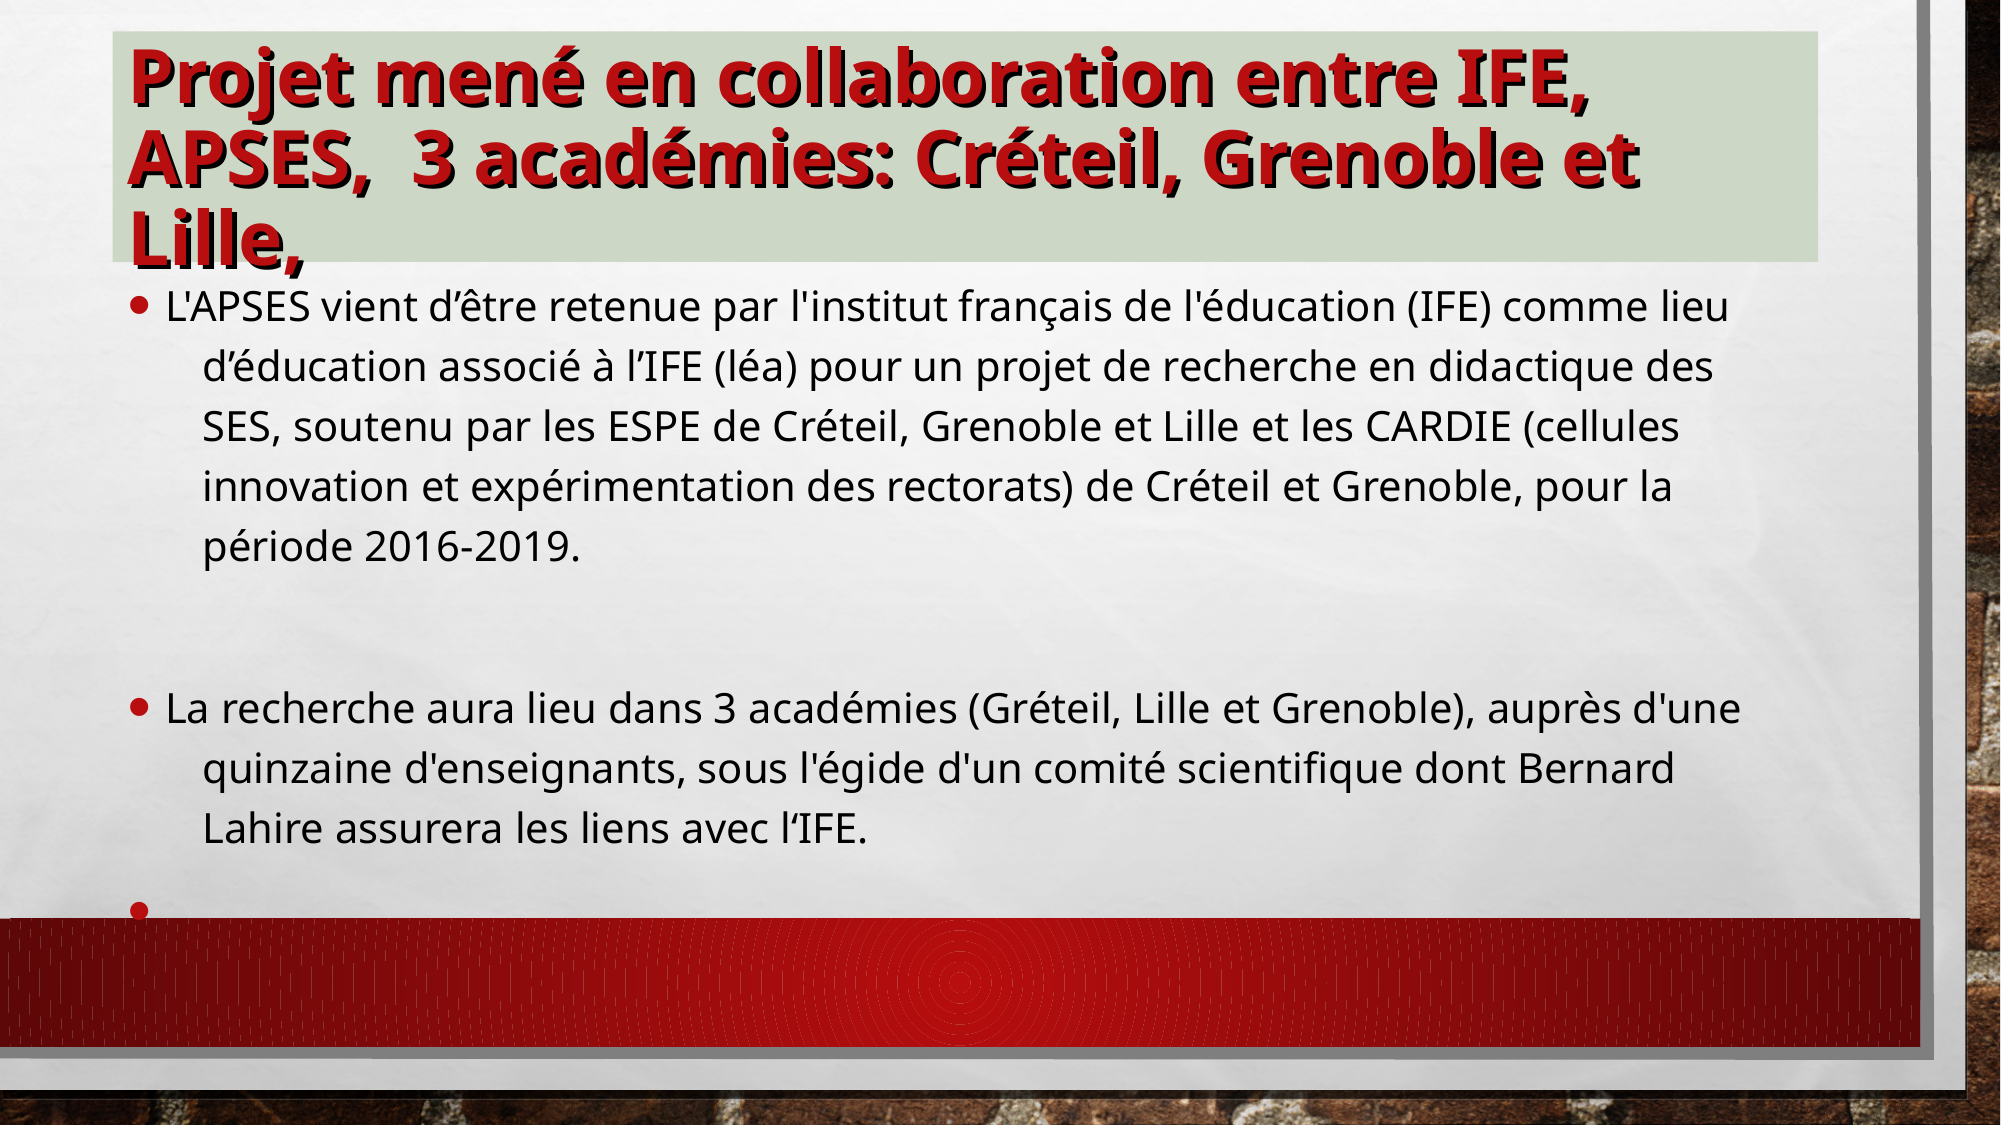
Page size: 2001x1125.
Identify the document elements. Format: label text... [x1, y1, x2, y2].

list L'APSES vient d’être retenue par l'institut français de l'éducation (IFE) comme lieu d’éducation associé à l’IFE (léa) pour un projet de recherche en didactique des SES, soutenu par les ESPE de Créteil, Grenoble et Lille et les CARDIE (cellules innovation et expérimentation des rectorats) de Créteil et Grenoble, pour la période 2016-2019. La recherche aura lieu dans 3 académies (Gréteil, Lille et Grenoble), auprès d'une quinzaine d'enseignants, sous l'égide d'un comité scientifique dont Bernard Lahire assurera les liens avec l‘IFE. [112, 261, 1818, 882]
title Projet mené en collaboration entre IFE, APSES, 3 académies: Créteil, Grenoble et Lille, [112, 31, 1819, 262]
